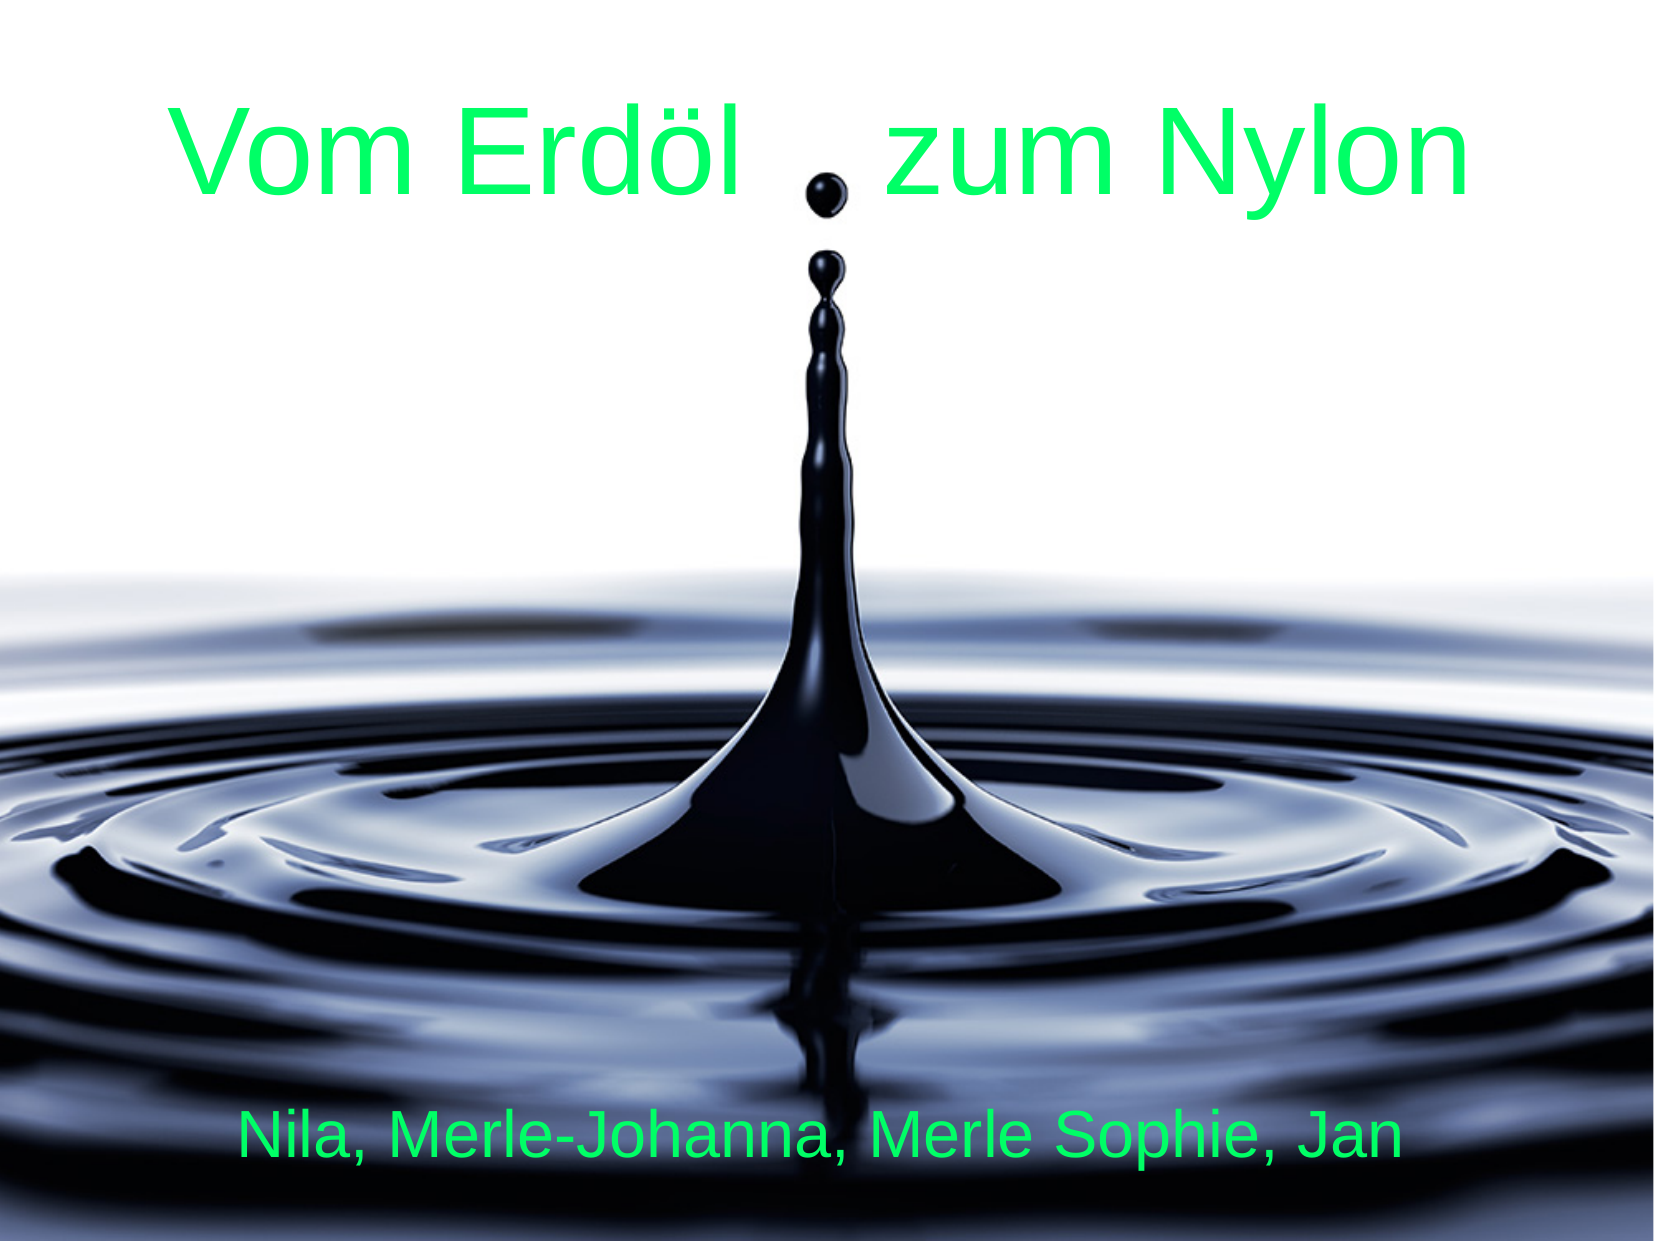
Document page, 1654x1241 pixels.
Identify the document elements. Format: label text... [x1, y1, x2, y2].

title Vom Erdöl zum Nylon [59, 47, 1583, 255]
subtitle Nila, Merle-Johanna, Merle Sophie, Jan [70, 1097, 1571, 1173]
picture [0, 0, 1654, 1241]
